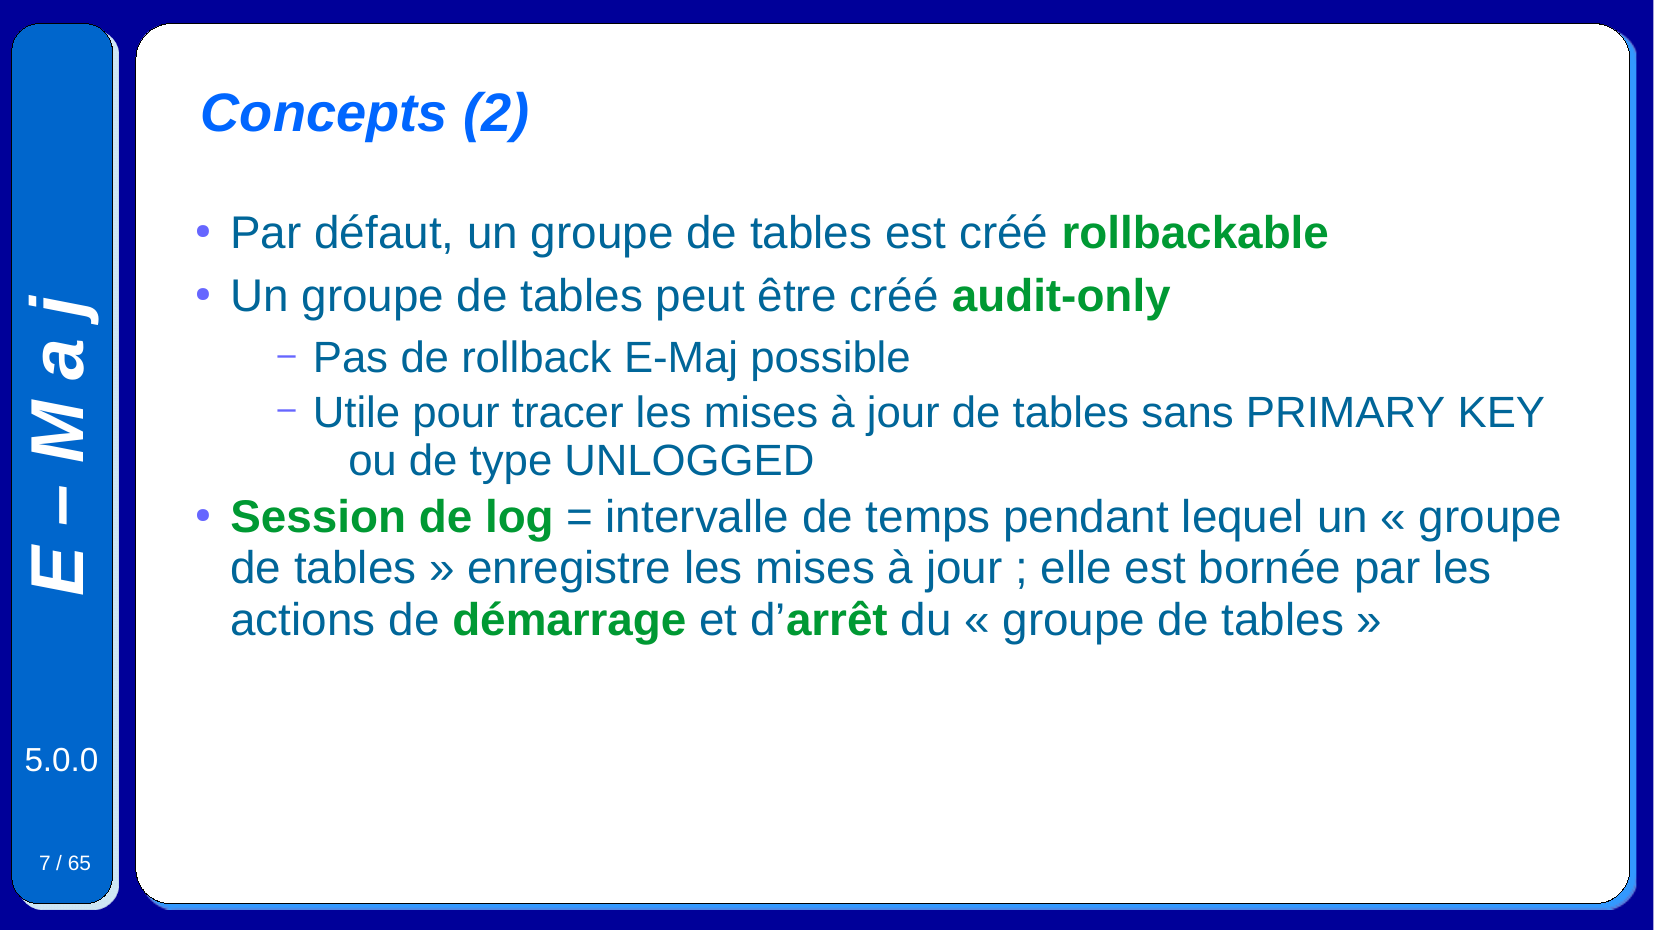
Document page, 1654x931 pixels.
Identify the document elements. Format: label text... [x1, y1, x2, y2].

list Par défaut, un groupe de tables est créé rollbackable Un groupe de tables peut être créé audit-only Pas de rollback E-Maj possible Utile pour tracer les mises à jour de tables sans PRIMARY KEY ou de type UNLOGGED Session de log = intervalle de temps pendant lequel un « groupe de tables » enregistre les mises à jour ; elle est bornée par les actions de démarrage et d’arrêt du « groupe de tables » [177, 206, 1587, 827]
title Concepts (2) [200, 34, 1575, 191]
